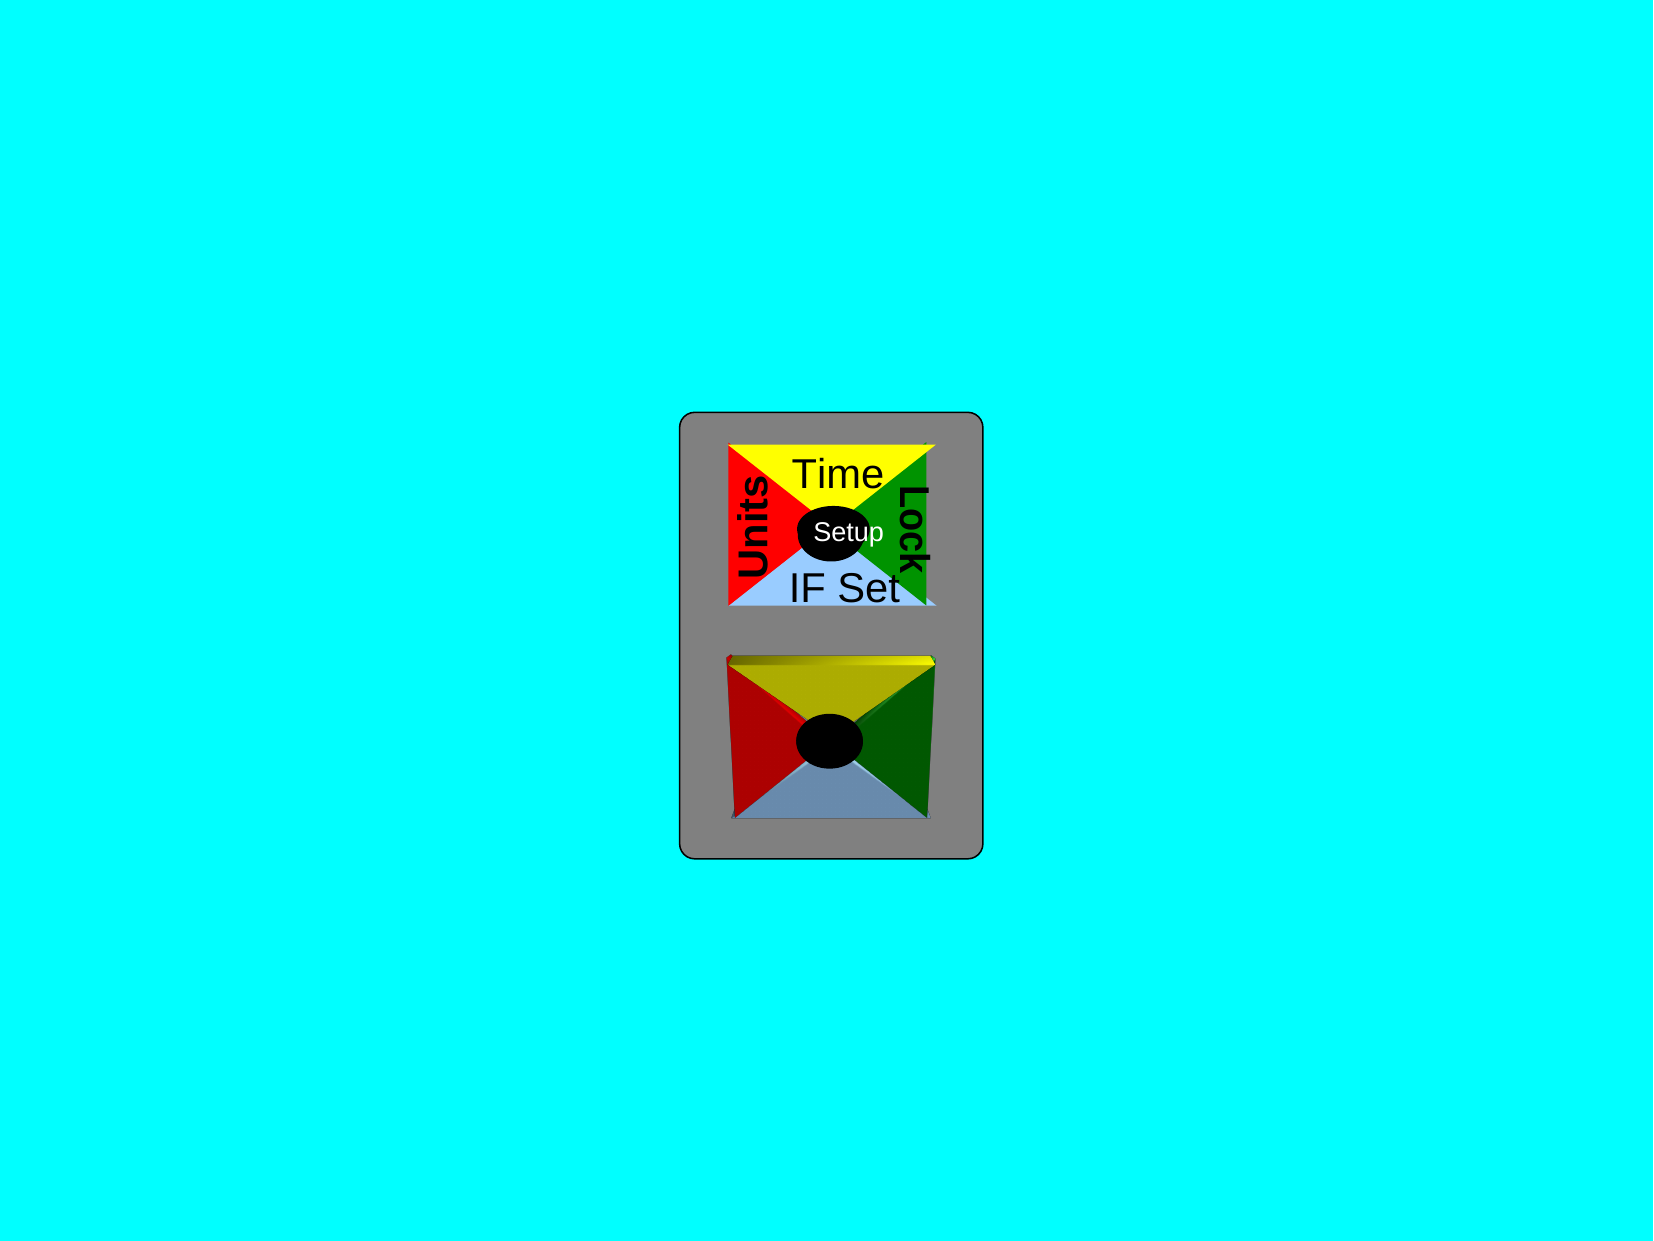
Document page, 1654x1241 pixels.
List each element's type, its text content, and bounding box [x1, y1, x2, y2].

text_box Units [720, 459, 764, 596]
text_box Setup [798, 506, 867, 538]
text_box Lock [905, 457, 947, 603]
text_box Units [749, 532, 764, 540]
text_box Lock [905, 515, 918, 524]
text_box [679, 412, 983, 859]
text_box Time [776, 441, 909, 503]
text_box IF Set [774, 555, 895, 589]
